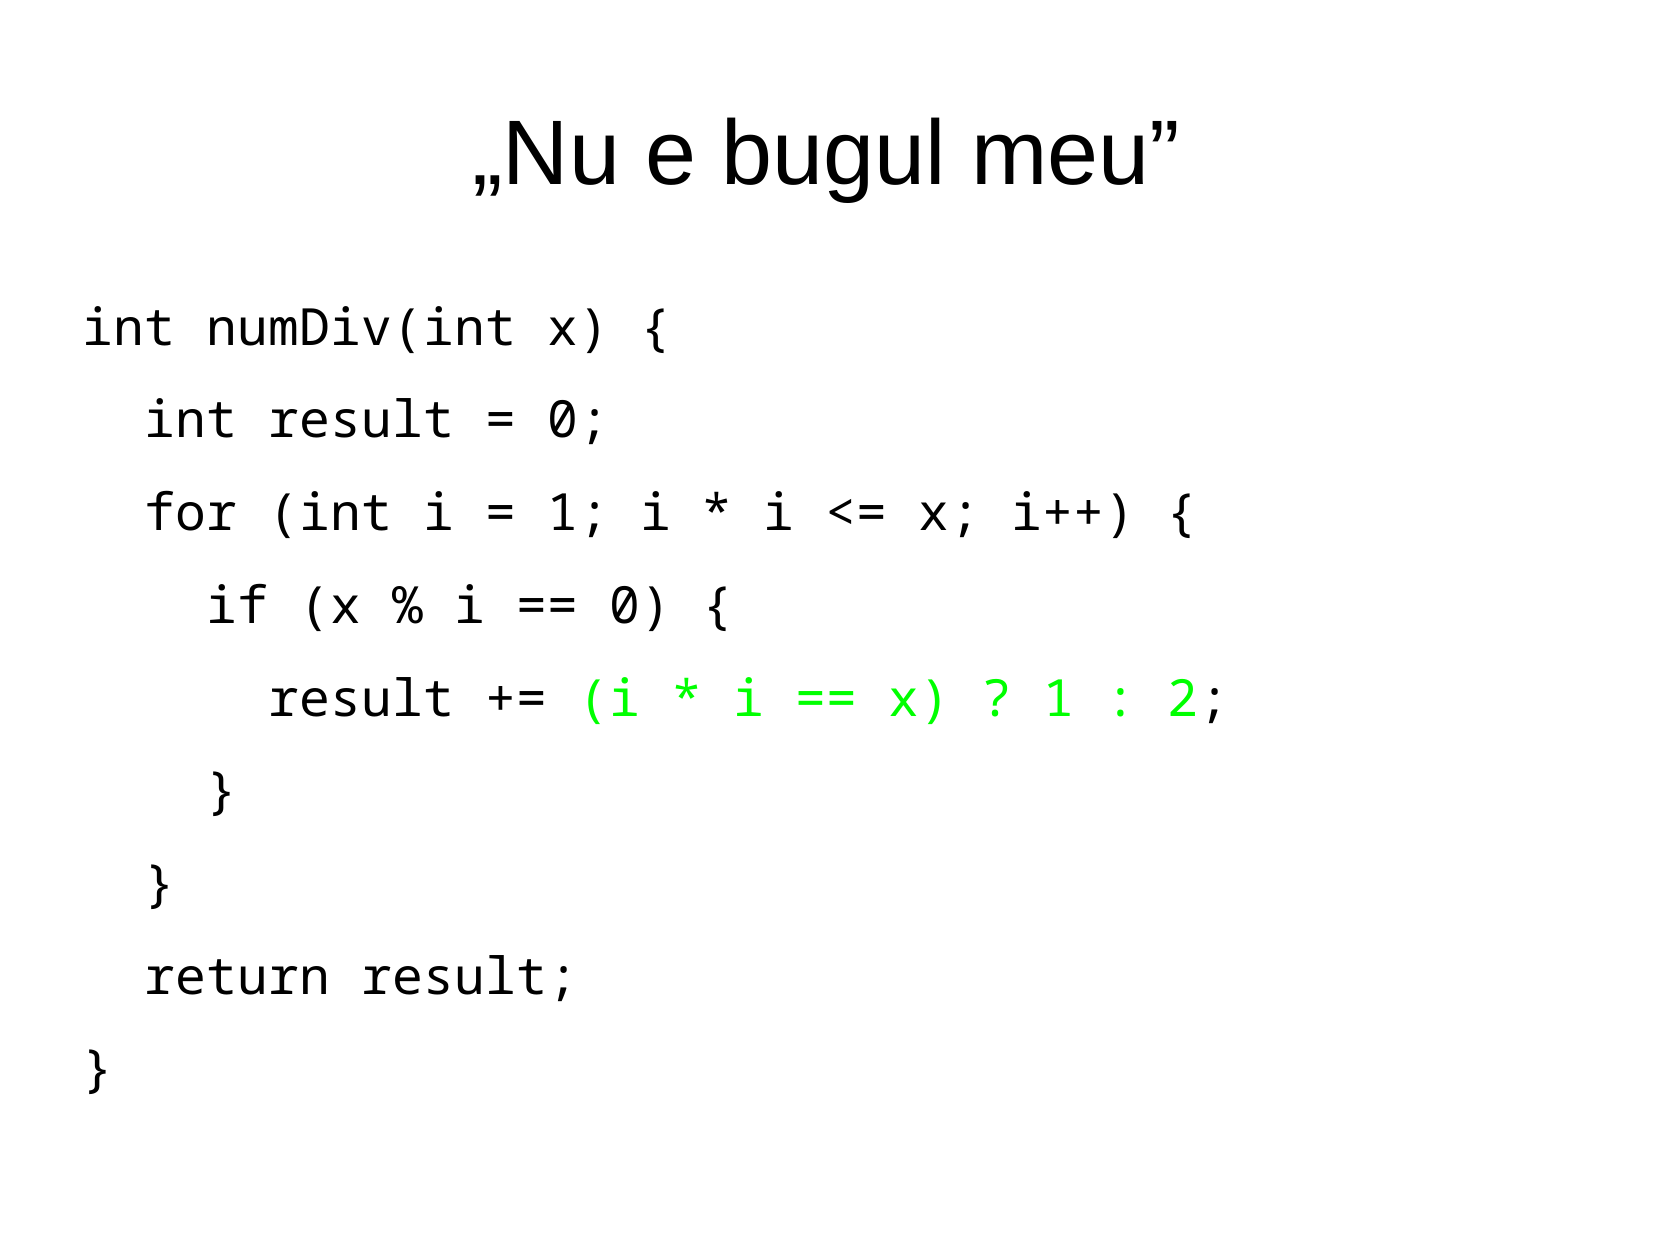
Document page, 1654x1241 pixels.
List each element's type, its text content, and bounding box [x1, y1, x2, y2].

list int numDiv(int x) { int result = 0; for (int i = 1; i * i <= x; i++) { if (x % i == 0) { result += (i * i == x) ? 1 : 2; } } return result; } [82, 290, 1571, 1109]
title „Nu e bugul meu” [82, 56, 1571, 250]
